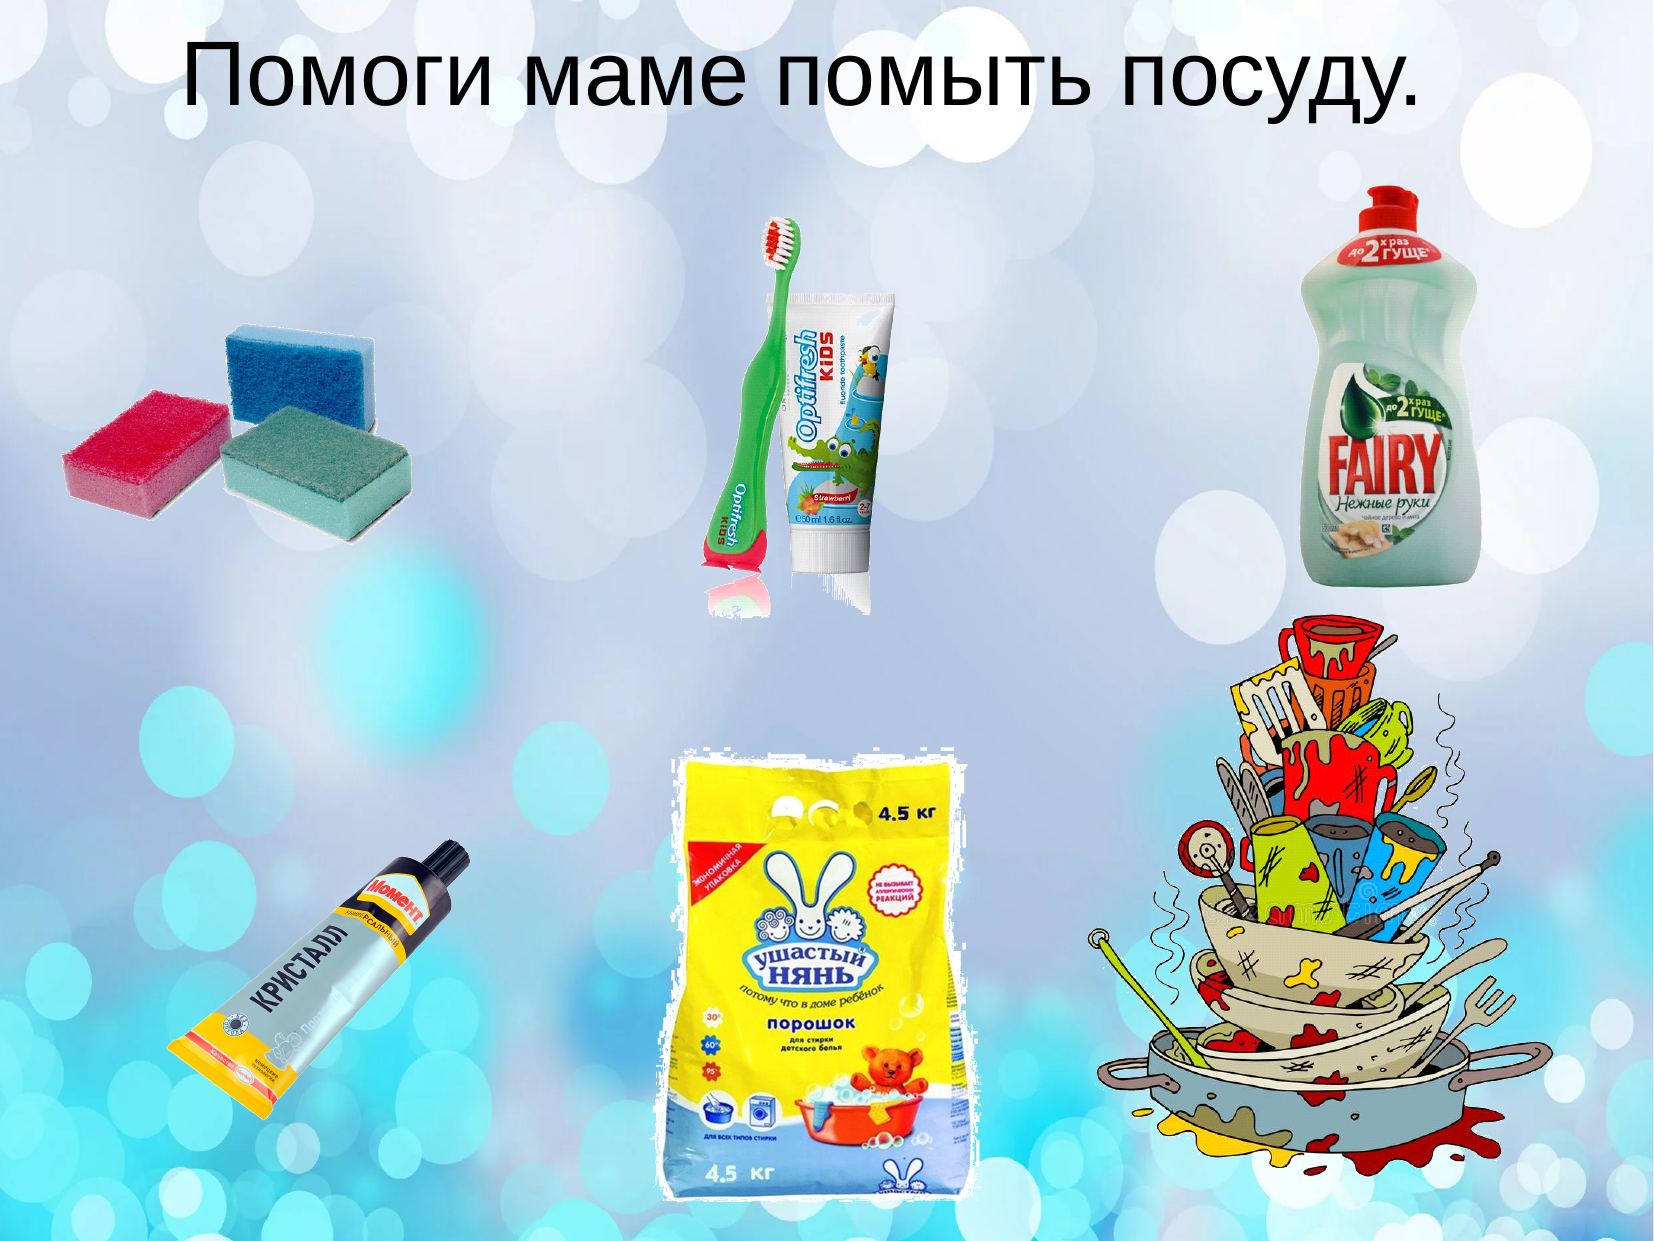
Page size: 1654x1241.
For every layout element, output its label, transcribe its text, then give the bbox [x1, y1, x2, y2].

picture [0, 0, 1654, 1241]
title Помоги маме помыть посуду. [59, 0, 1548, 178]
